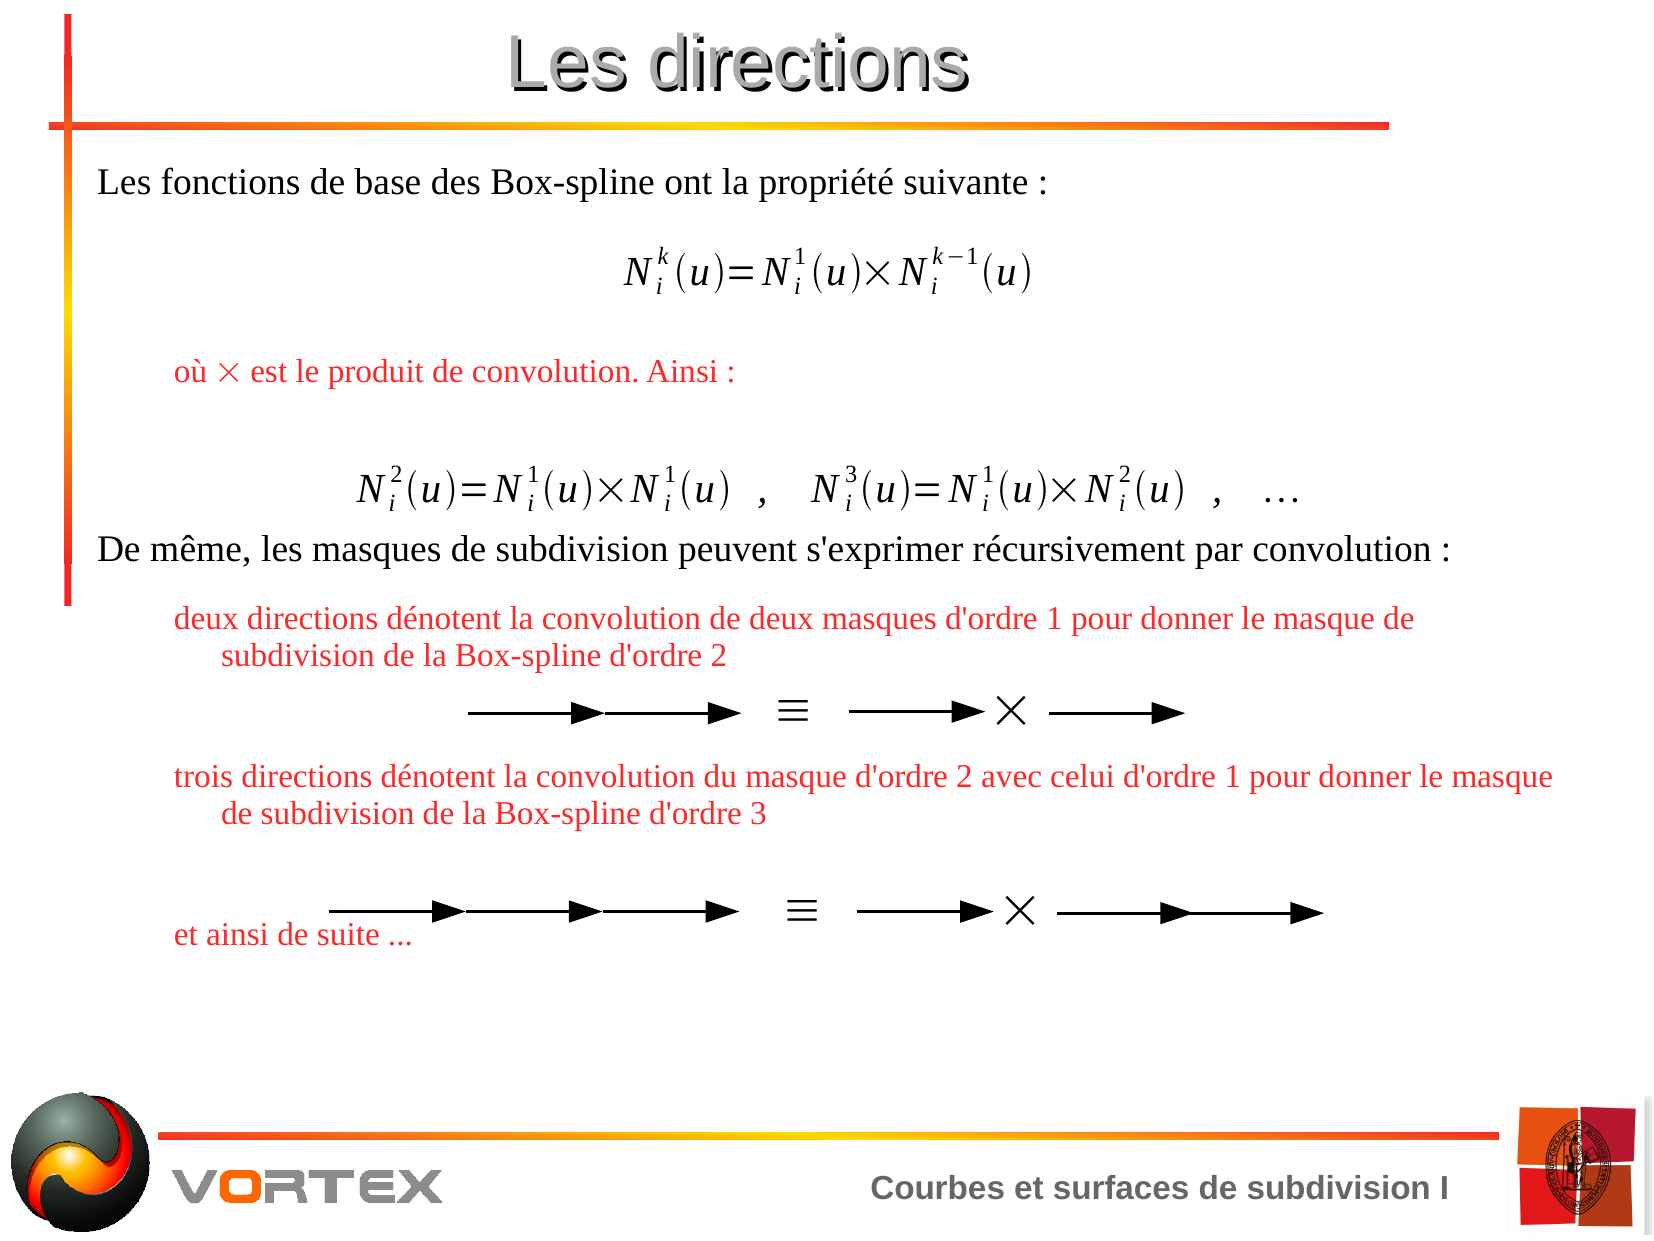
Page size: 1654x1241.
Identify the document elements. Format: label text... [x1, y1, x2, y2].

picture [1505, 1096, 1653, 1235]
chart [972, 880, 1048, 937]
chart [613, 242, 1040, 301]
list Les fonctions de base des Box-spline ont la propriété suivante : où  est le produit de convolution. Ainsi : De même, les masques de subdivision peuvent s'exprimer récursivement par convolution : deux directions dénotent la convolution de deux masques d'ordre 1 pour donner le masque de subdivision de la Box-spline d'ordre 2 trois directions dénotent la convolution du masque d'ordre 2 avec celui d'ordre 1 pour donner le masque de subdivision de la Box-spline d'ordre 3 et ainsi de suite ... [79, 160, 1569, 1103]
title Les directions [82, 4, 1392, 120]
chart [746, 680, 821, 737]
chart [964, 680, 1039, 737]
picture [11, 1092, 443, 1232]
chart [346, 459, 1308, 518]
chart [746, 877, 830, 937]
